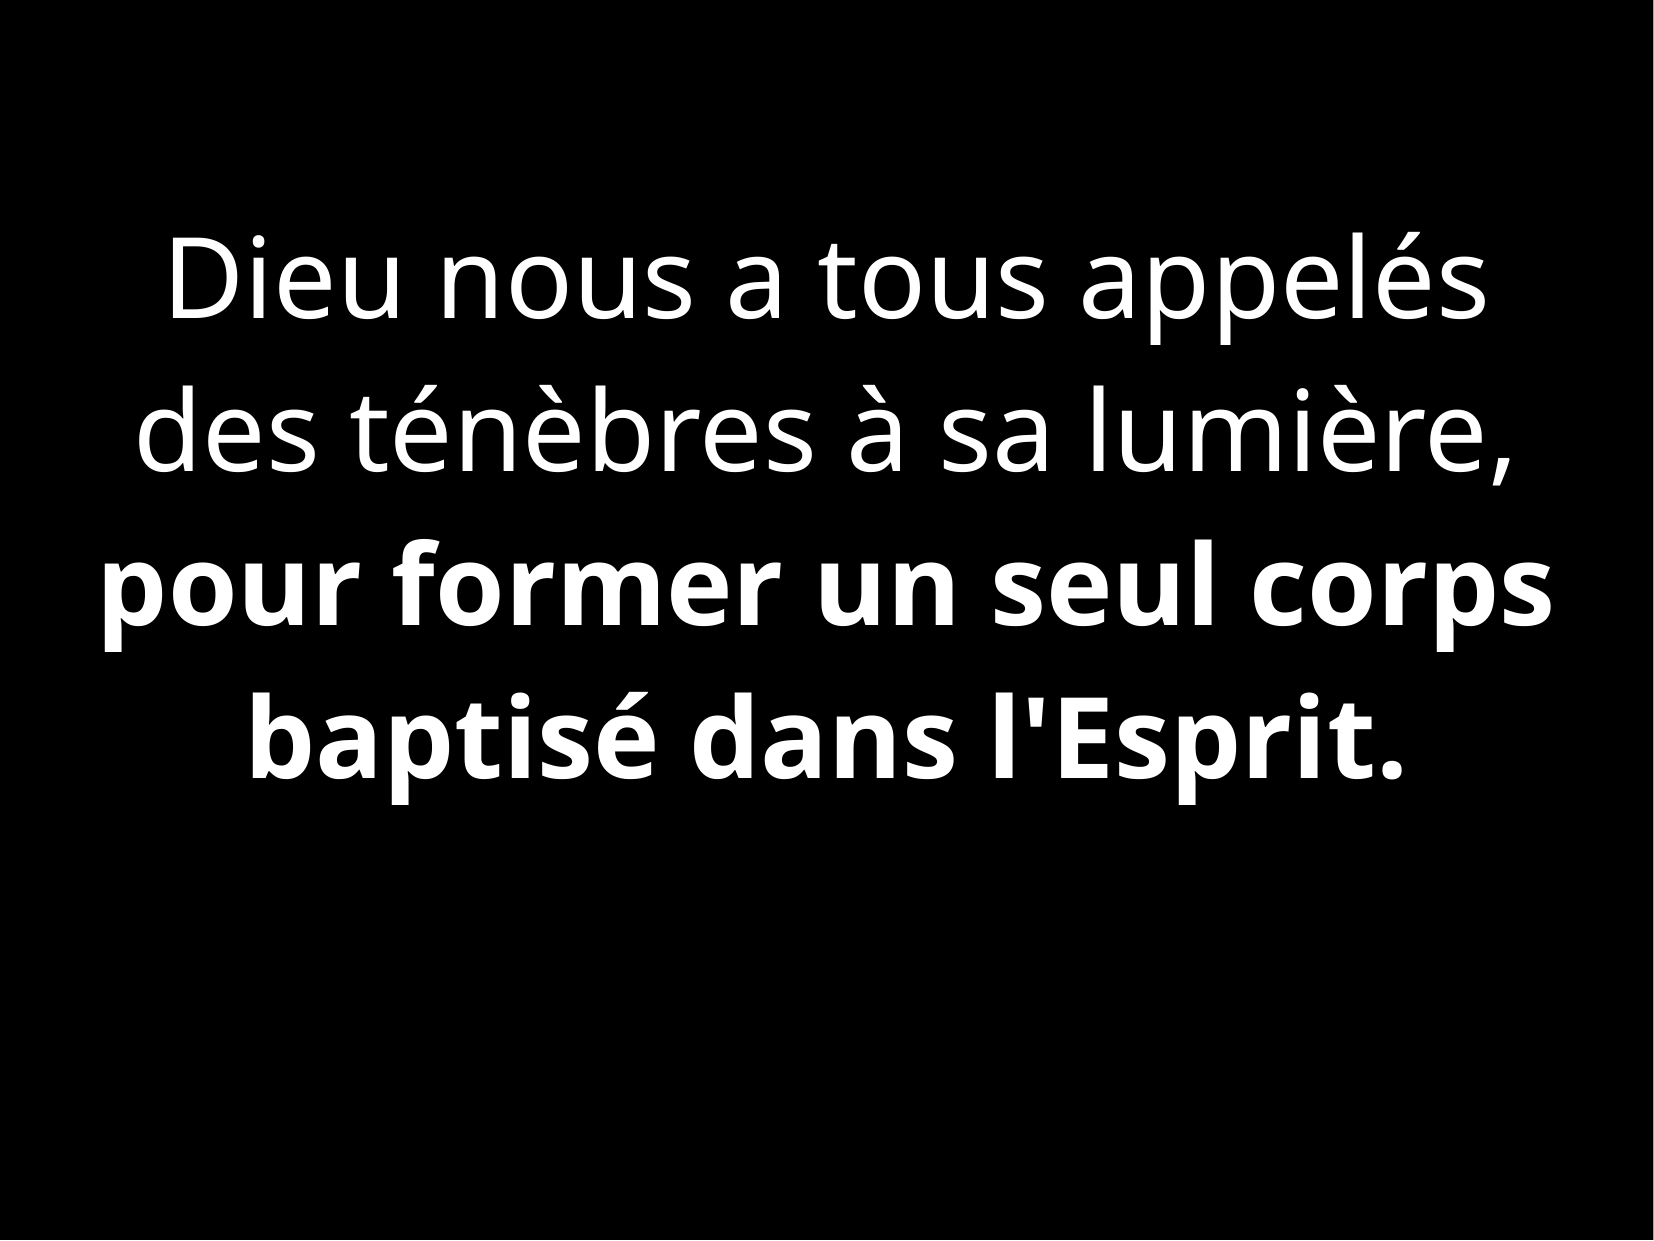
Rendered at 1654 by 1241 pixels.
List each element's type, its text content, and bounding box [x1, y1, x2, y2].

list Dieu nous a tous appelés des ténèbres à sa lumière, pour former un seul corps baptisé dans l'Esprit. [29, 45, 1625, 1241]
